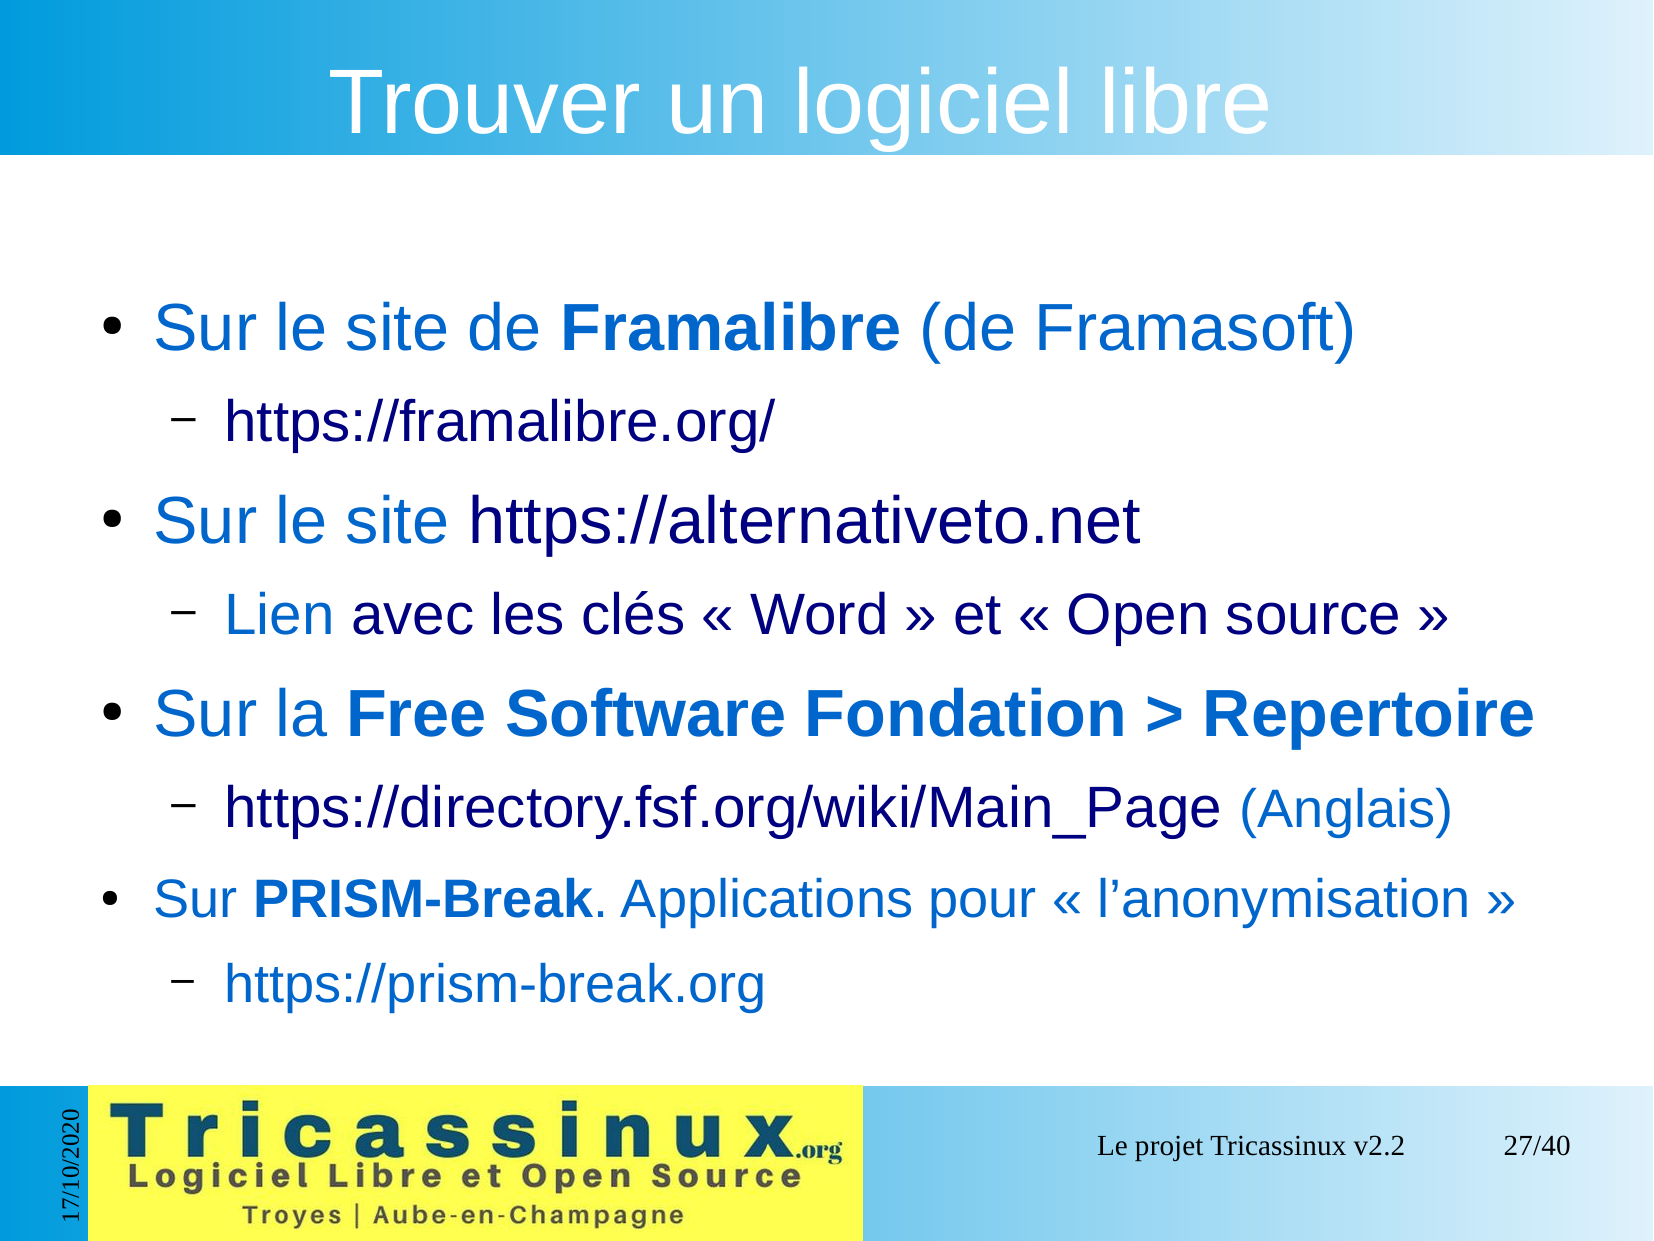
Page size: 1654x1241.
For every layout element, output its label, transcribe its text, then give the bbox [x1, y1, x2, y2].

title Trouver un logiciel libre [82, 49, 1571, 155]
picture [89, 1085, 863, 1241]
list Sur le site de Framalibre (de Framasoft) https://framalibre.org/ Sur le site https://alternativeto.net Lien avec les clés « Word » et « Open source » Sur la Free Software Fondation > Repertoire https://directory.fsf.org/wiki/Main_Page (Anglais) Sur PRISM-Break. Applications pour « l’anonymisation » https://prism-break.org [82, 290, 1571, 1010]
